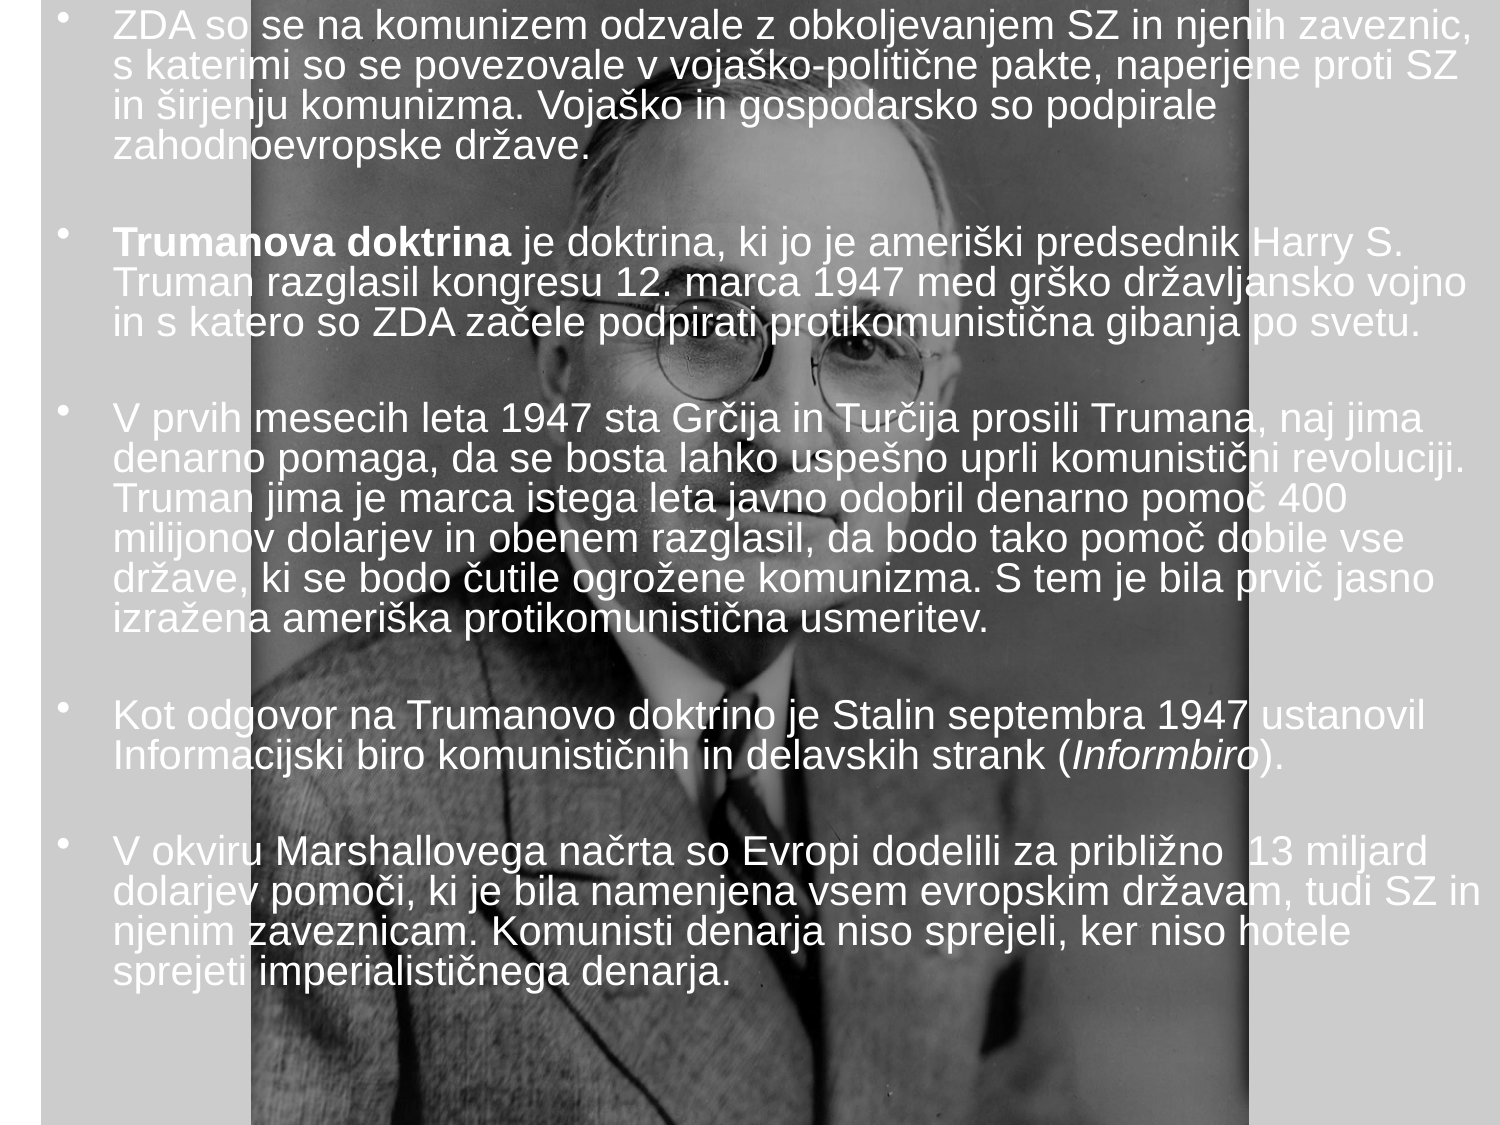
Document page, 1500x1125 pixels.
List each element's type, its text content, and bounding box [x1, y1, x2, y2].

list ZDA so se na komunizem odzvale z obkoljevanjem SZ in njenih zaveznic, s katerimi so se povezovale v vojaško-politične pakte, naperjene proti SZ in širjenju komunizma. Vojaško in gospodarsko so podpirale zahodnoevropske države. Trumanova doktrina je doktrina, ki jo je ameriški predsednik Harry S. Truman razglasil kongresu 12. marca 1947 med grško državljansko vojno in s katero so ZDA začele podpirati protikomunistična gibanja po svetu. V prvih mesecih leta 1947 sta Grčija in Turčija prosili Trumana, naj jima denarno pomaga, da se bosta lahko uspešno uprli komunistični revoluciji. Truman jima je marca istega leta javno odobril denarno pomoč 400 milijonov dolarjev in obenem razglasil, da bodo tako pomoč dobile vse države, ki se bodo čutile ogrožene komunizma. S tem je bila prvič jasno izražena ameriška protikomunistična usmeritev. Kot odgovor na Trumanovo doktrino je Stalin septembra 1947 ustanovil Informacijski biro komunističnih in delavskih strank (Informbiro). V okviru Marshallovega načrta so Evropi dodelili za približno 13 miljard dolarjev pomoči, ki je bila namenjena vsem evropskim državam, tudi SZ in njenim zaveznicam. Komunisti denarja niso sprejeli, ker niso hotele sprejeti imperialističnega denarja. [41, 0, 1500, 1125]
